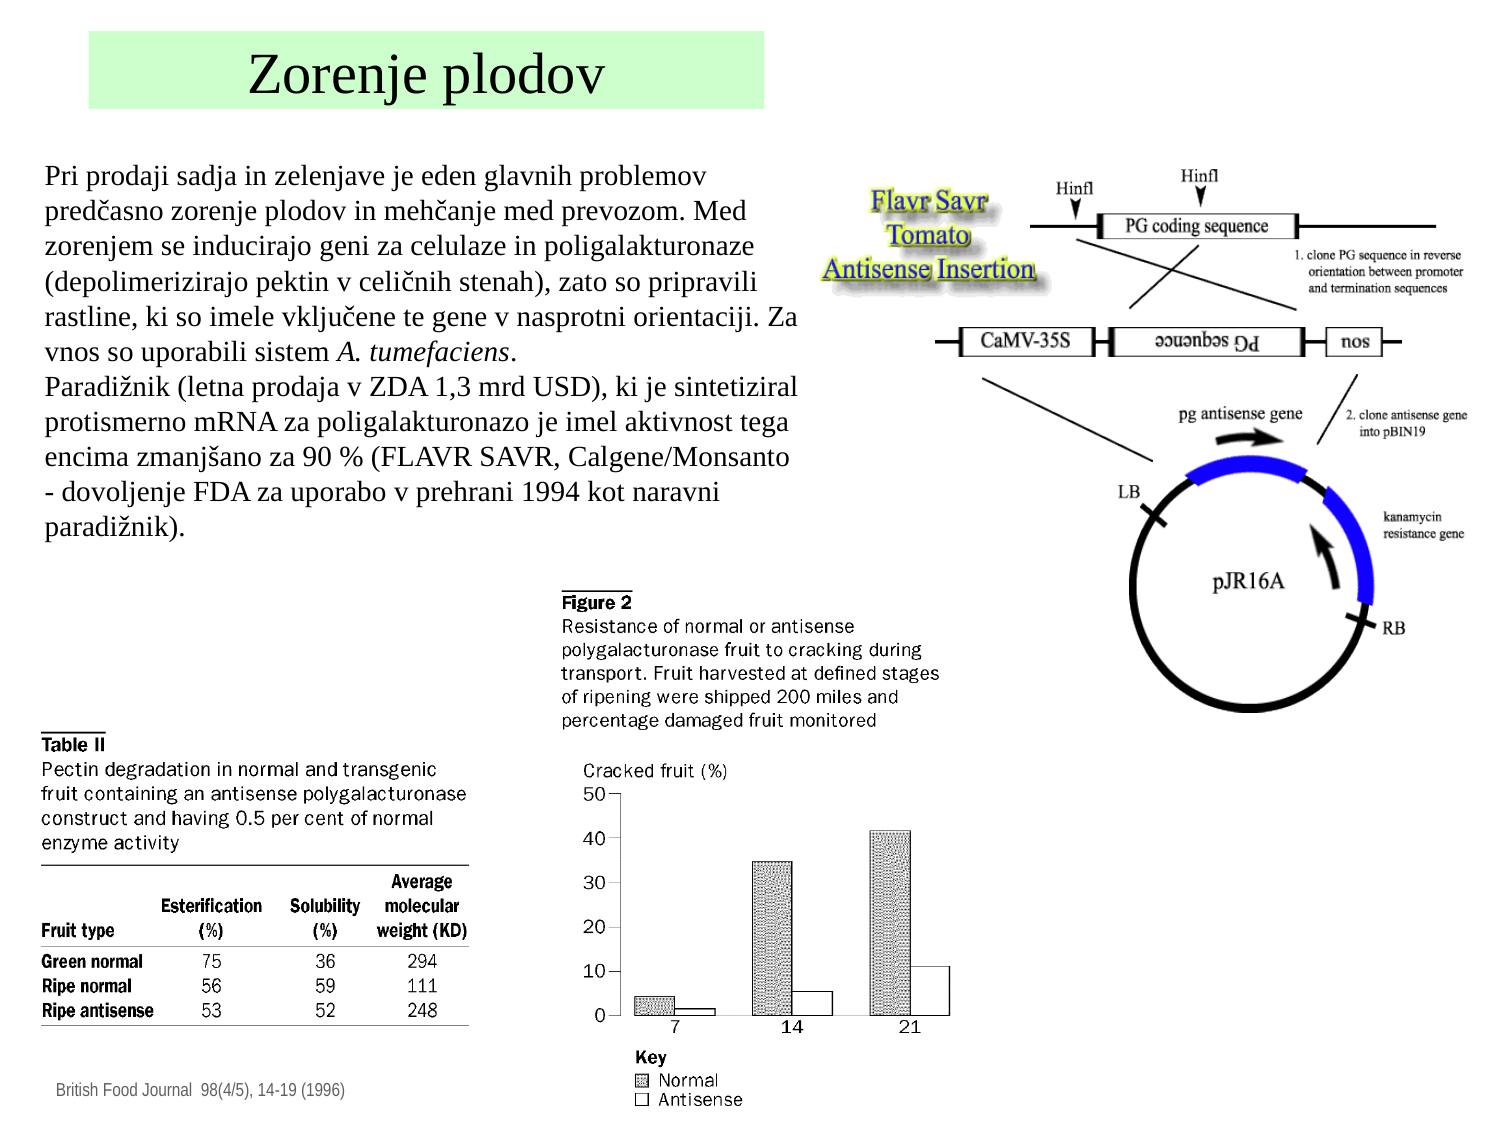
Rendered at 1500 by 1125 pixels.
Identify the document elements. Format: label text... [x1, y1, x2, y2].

title Zorenje plodov [88, 31, 765, 109]
picture [819, 169, 1468, 311]
text_box British Food Journal 98(4/5), 14-19 (1996) [41, 1070, 792, 1108]
picture [561, 586, 972, 1121]
picture [935, 327, 1402, 357]
picture [41, 731, 469, 1041]
picture [982, 374, 1469, 713]
list Pri prodaji sadja in zelenjave je eden glavnih problemov predčasno zorenje plodov in mehčanje med prevozom. Med zorenjem se inducirajo geni za celulaze in poligalakturonaze (depolimerizirajo pektin v celičnih stenah), zato so pripravili rastline, ki so imele vključene te gene v nasprotni orientaciji. Za vnos so uporabili sistem A. tumefaciens. Paradižnik (letna prodaja v ZDA 1,3 mrd USD), ki je sintetiziral protismerno mRNA za poligalakturonazo je imel aktivnost tega encima zmanjšano za 90 % (FLAVR SAVR, Calgene/Monsanto - dovoljenje FDA za uporabo v prehrani 1994 kot naravni paradižnik). [29, 148, 819, 563]
